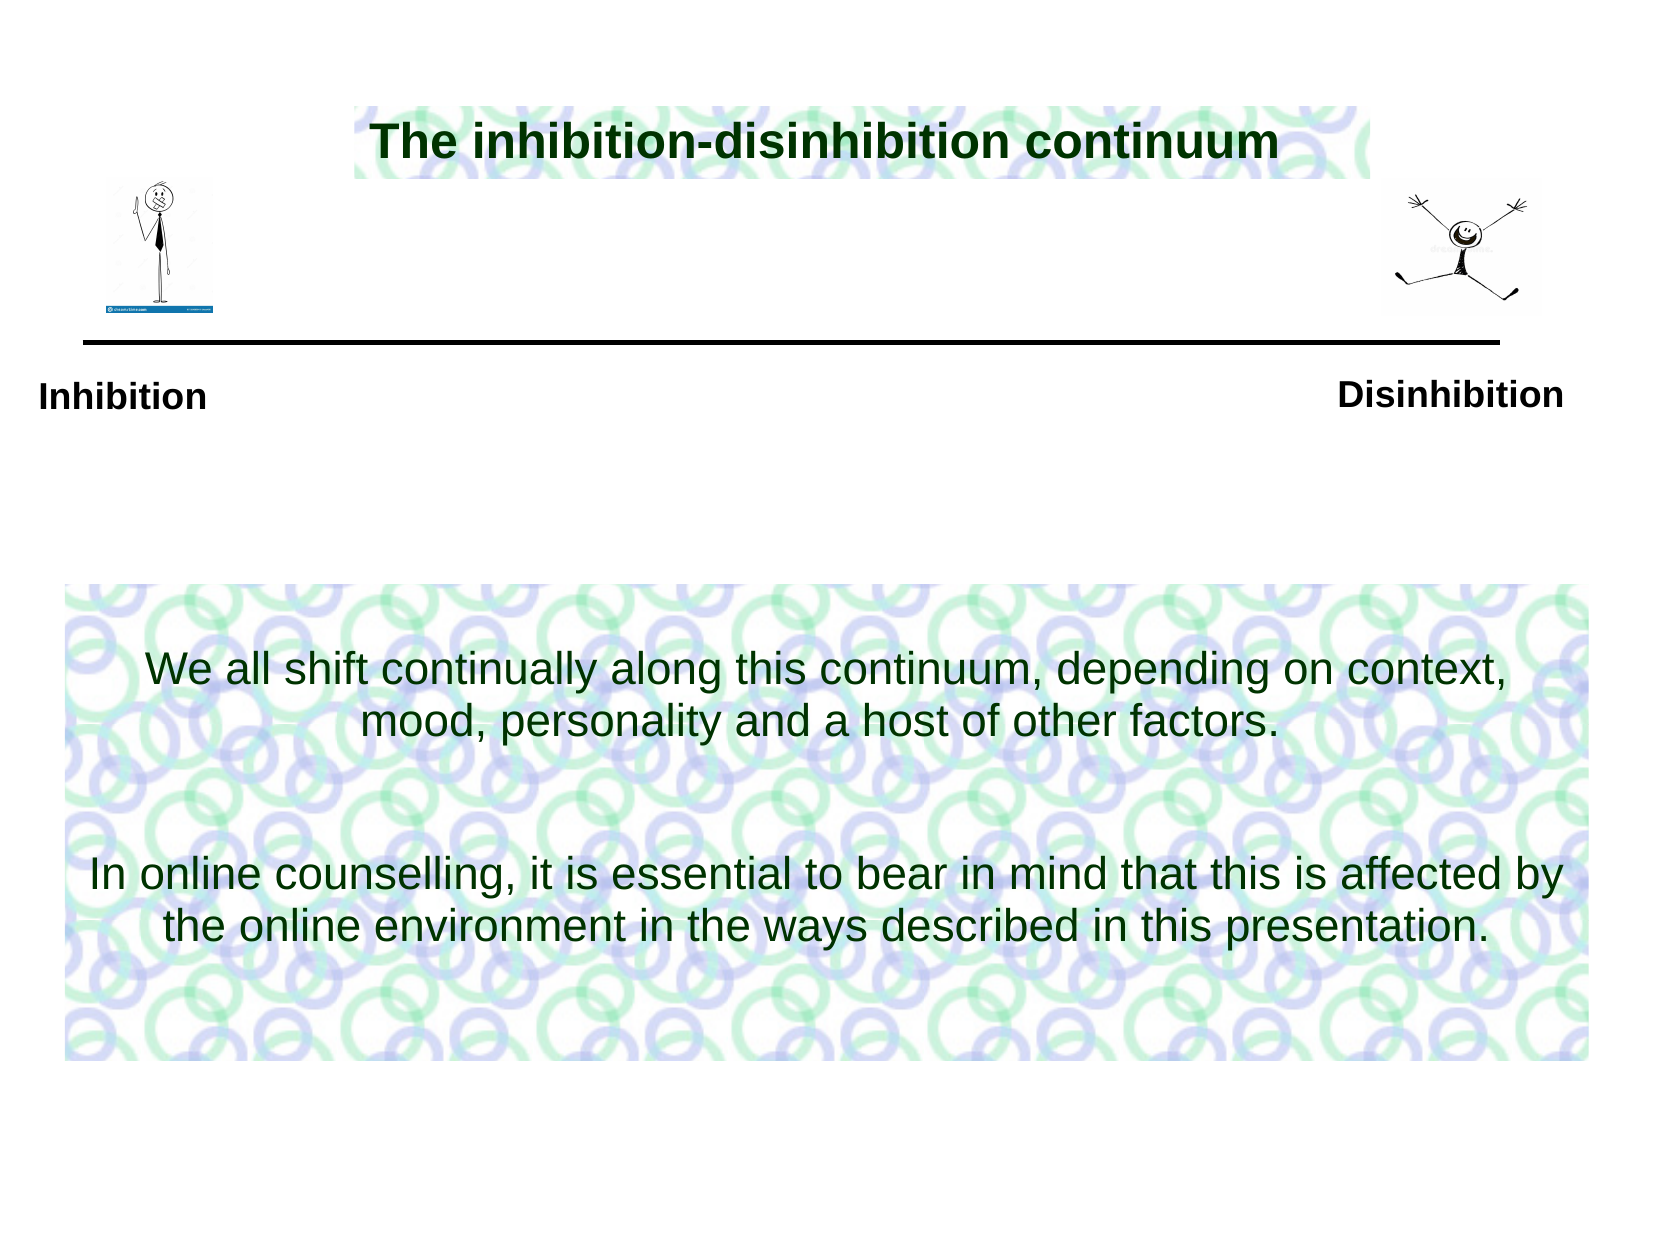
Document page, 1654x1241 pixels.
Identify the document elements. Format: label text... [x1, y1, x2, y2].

text_box Inhibition [23, 368, 414, 427]
text_box The inhibition-disinhibition continuum [354, 106, 1371, 179]
picture [106, 177, 213, 313]
picture [1381, 178, 1542, 316]
text_box We all shift continually along this continuum, depending on context, mood, personality and a host of other factors. In online counselling, it is essential to bear in mind that this is affected by the online environment in the ways described in this presentation. [64, 584, 1589, 1059]
text_box Disinhibition [1322, 366, 1607, 425]
